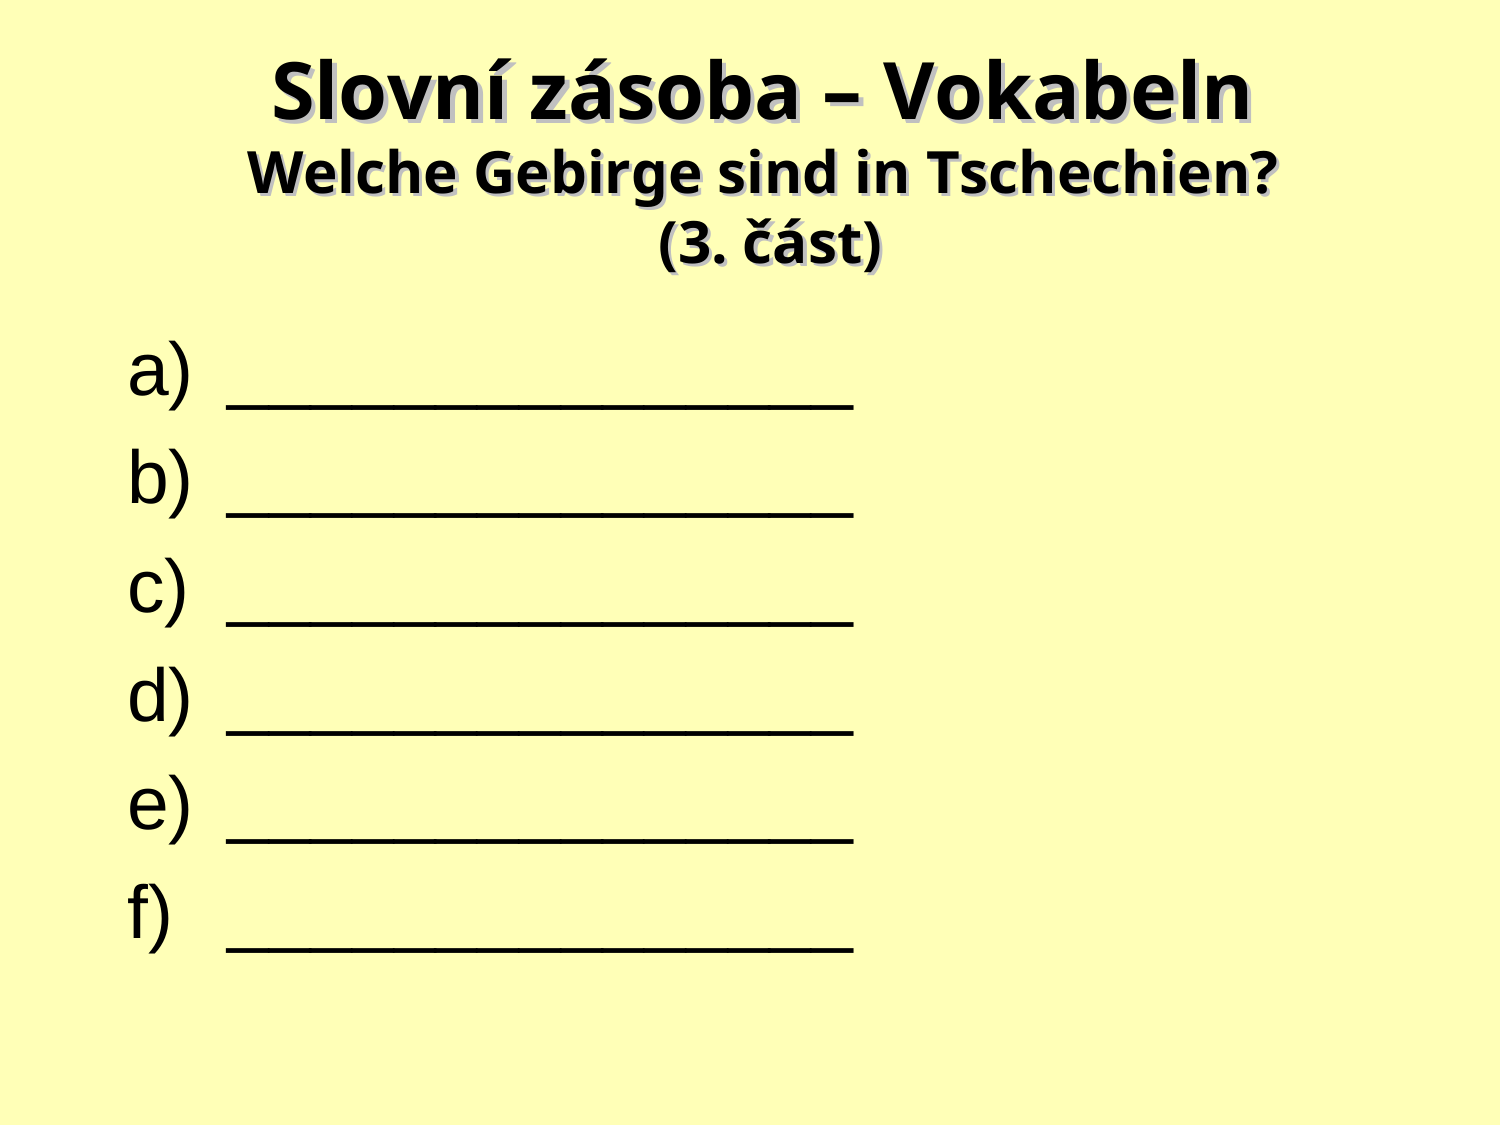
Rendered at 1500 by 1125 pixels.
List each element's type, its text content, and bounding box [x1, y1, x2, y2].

list _______________ _______________ _______________ _______________ _______________ _______________ [112, 312, 1452, 1000]
title Slovní zásoba – Vokabeln Welche Gebirge sind in Tschechien? (3. část) [75, 32, 1451, 283]
